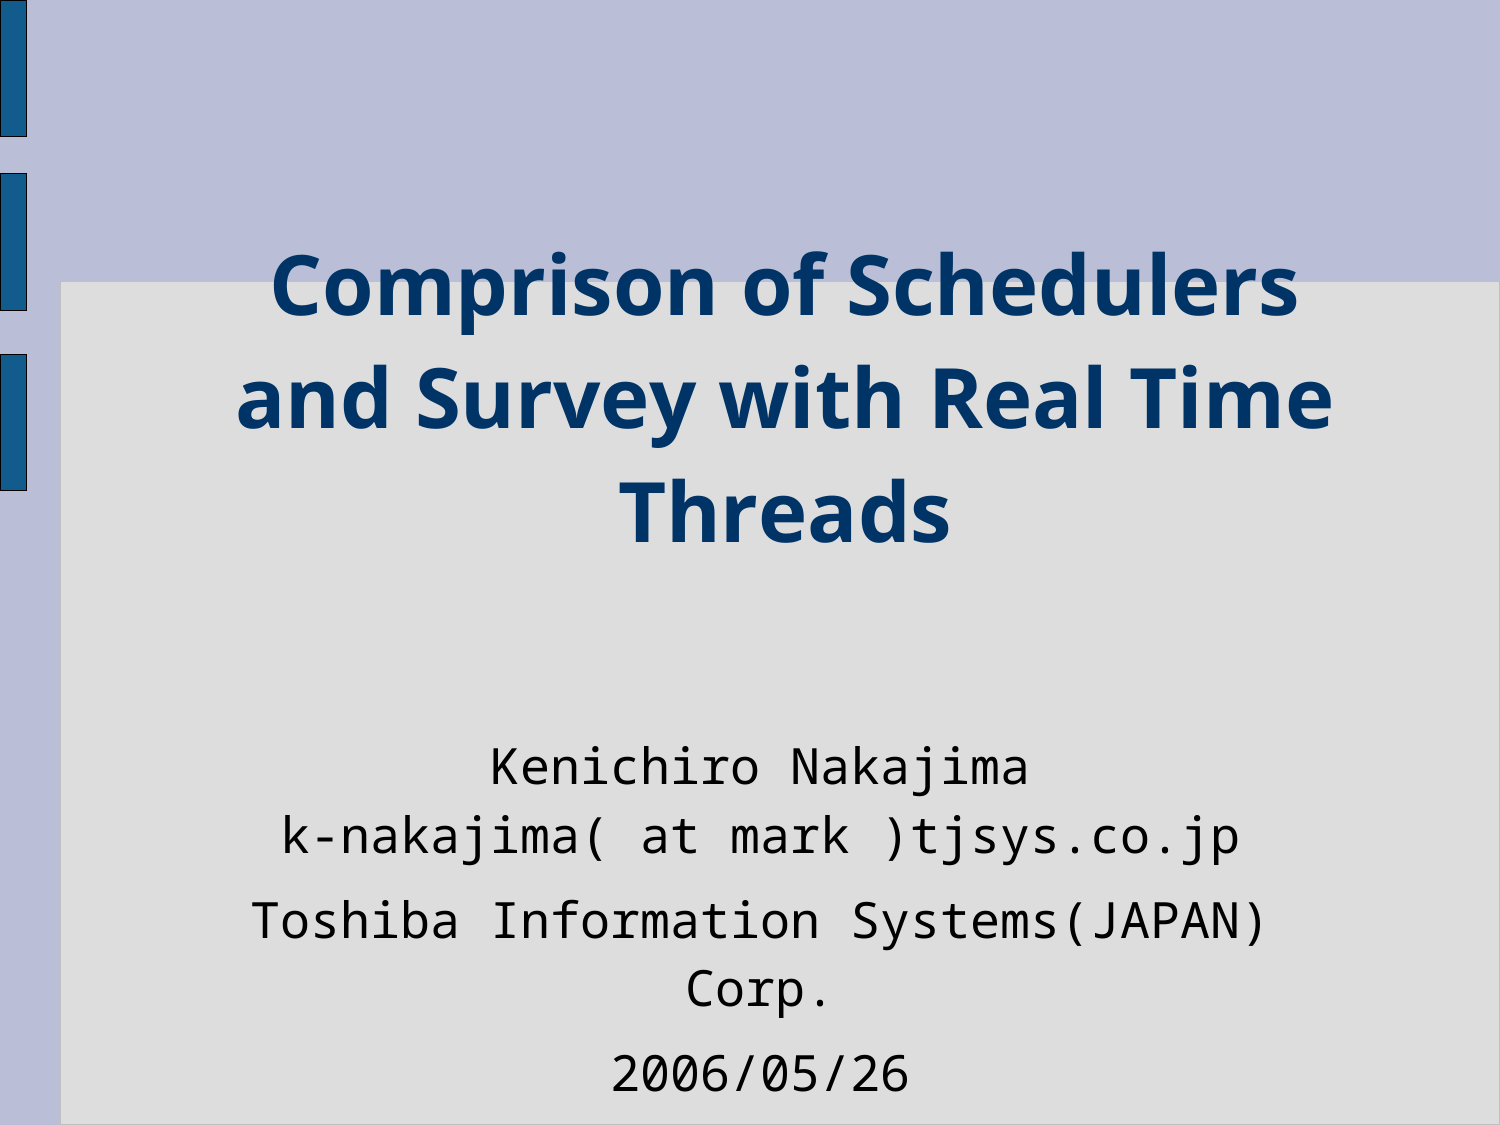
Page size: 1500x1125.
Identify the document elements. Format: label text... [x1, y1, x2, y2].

subtitle Kenichiro Nakajima k-nakajima( at mark )tjsys.co.jp Toshiba Information Systems(JAPAN) Corp. 2006/05/26 (translated by ikoma) [169, 638, 1352, 1125]
title Comprison of Schedulers and Survey with Real Time Threads [180, 305, 1391, 488]
